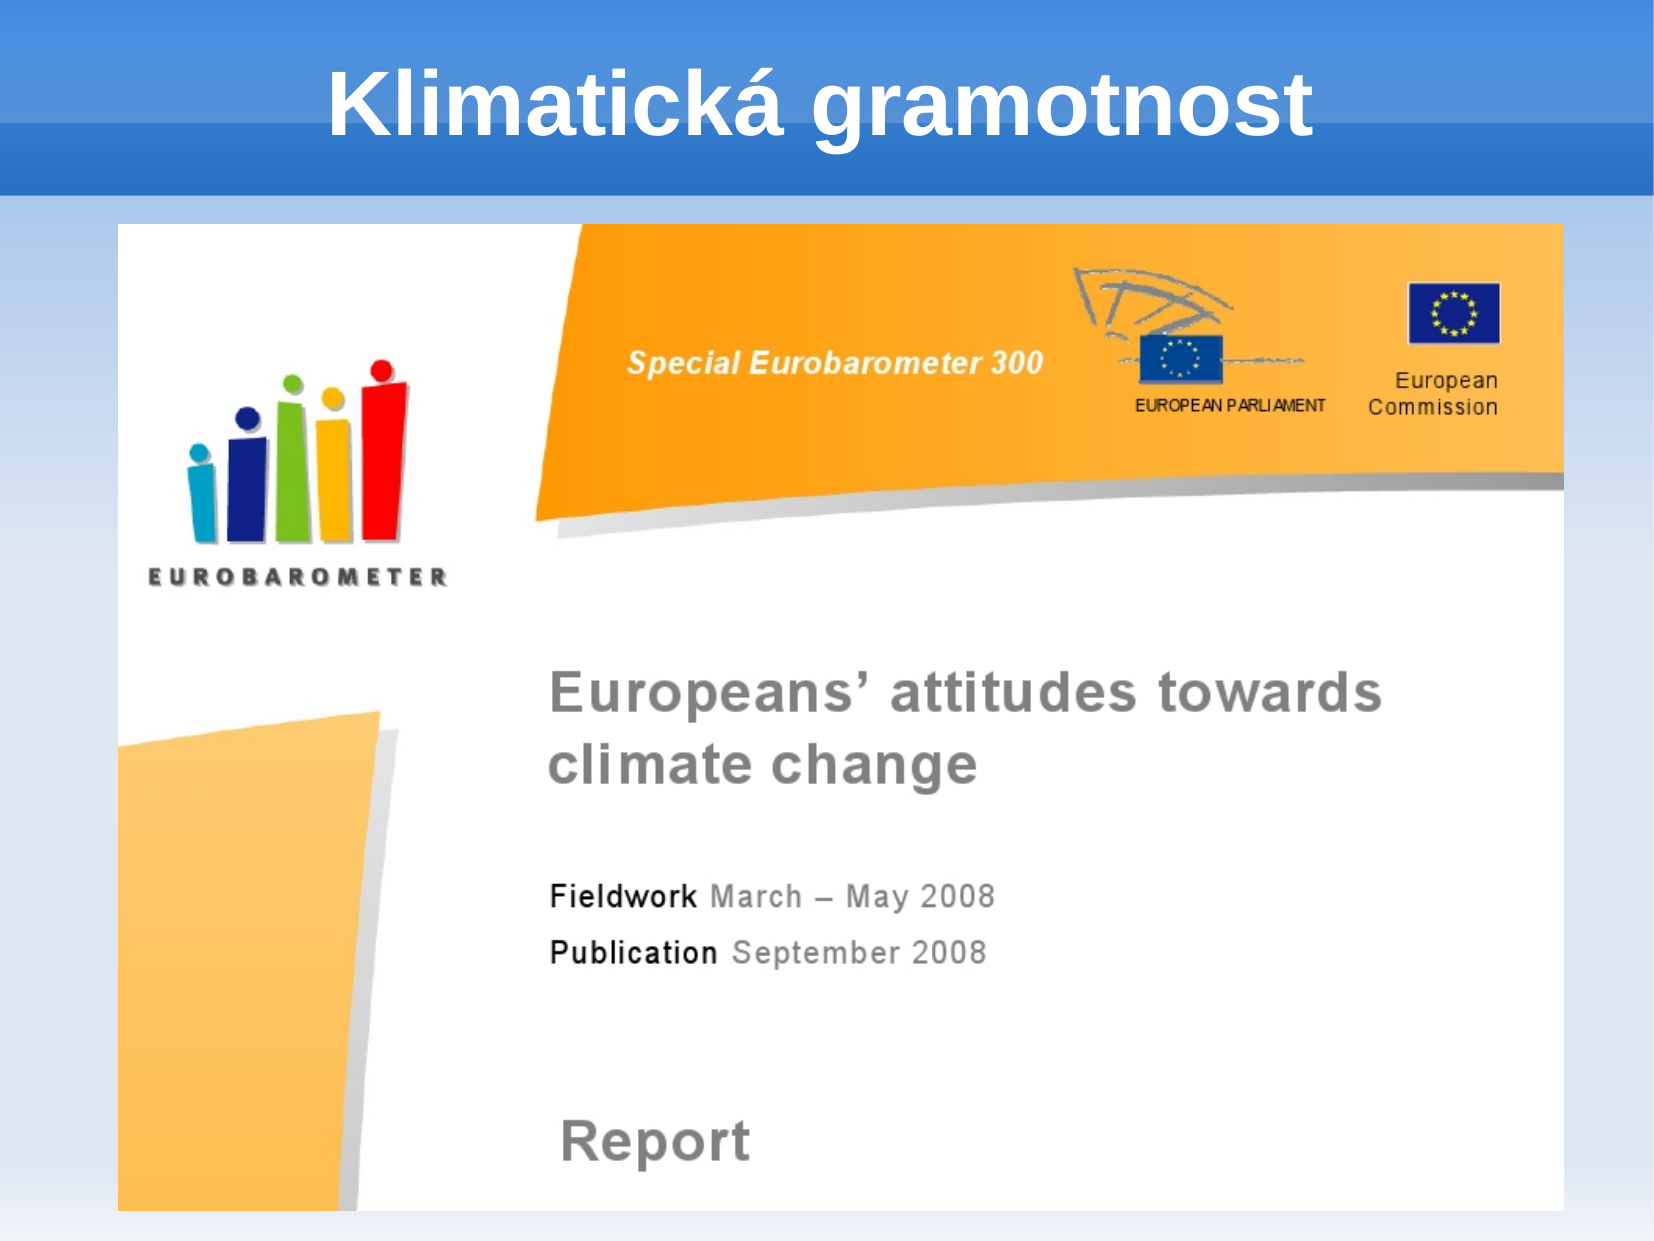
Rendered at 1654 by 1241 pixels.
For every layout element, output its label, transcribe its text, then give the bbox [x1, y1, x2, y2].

title Klimatická gramotnost [76, 0, 1565, 208]
picture [0, 0, 1654, 1241]
